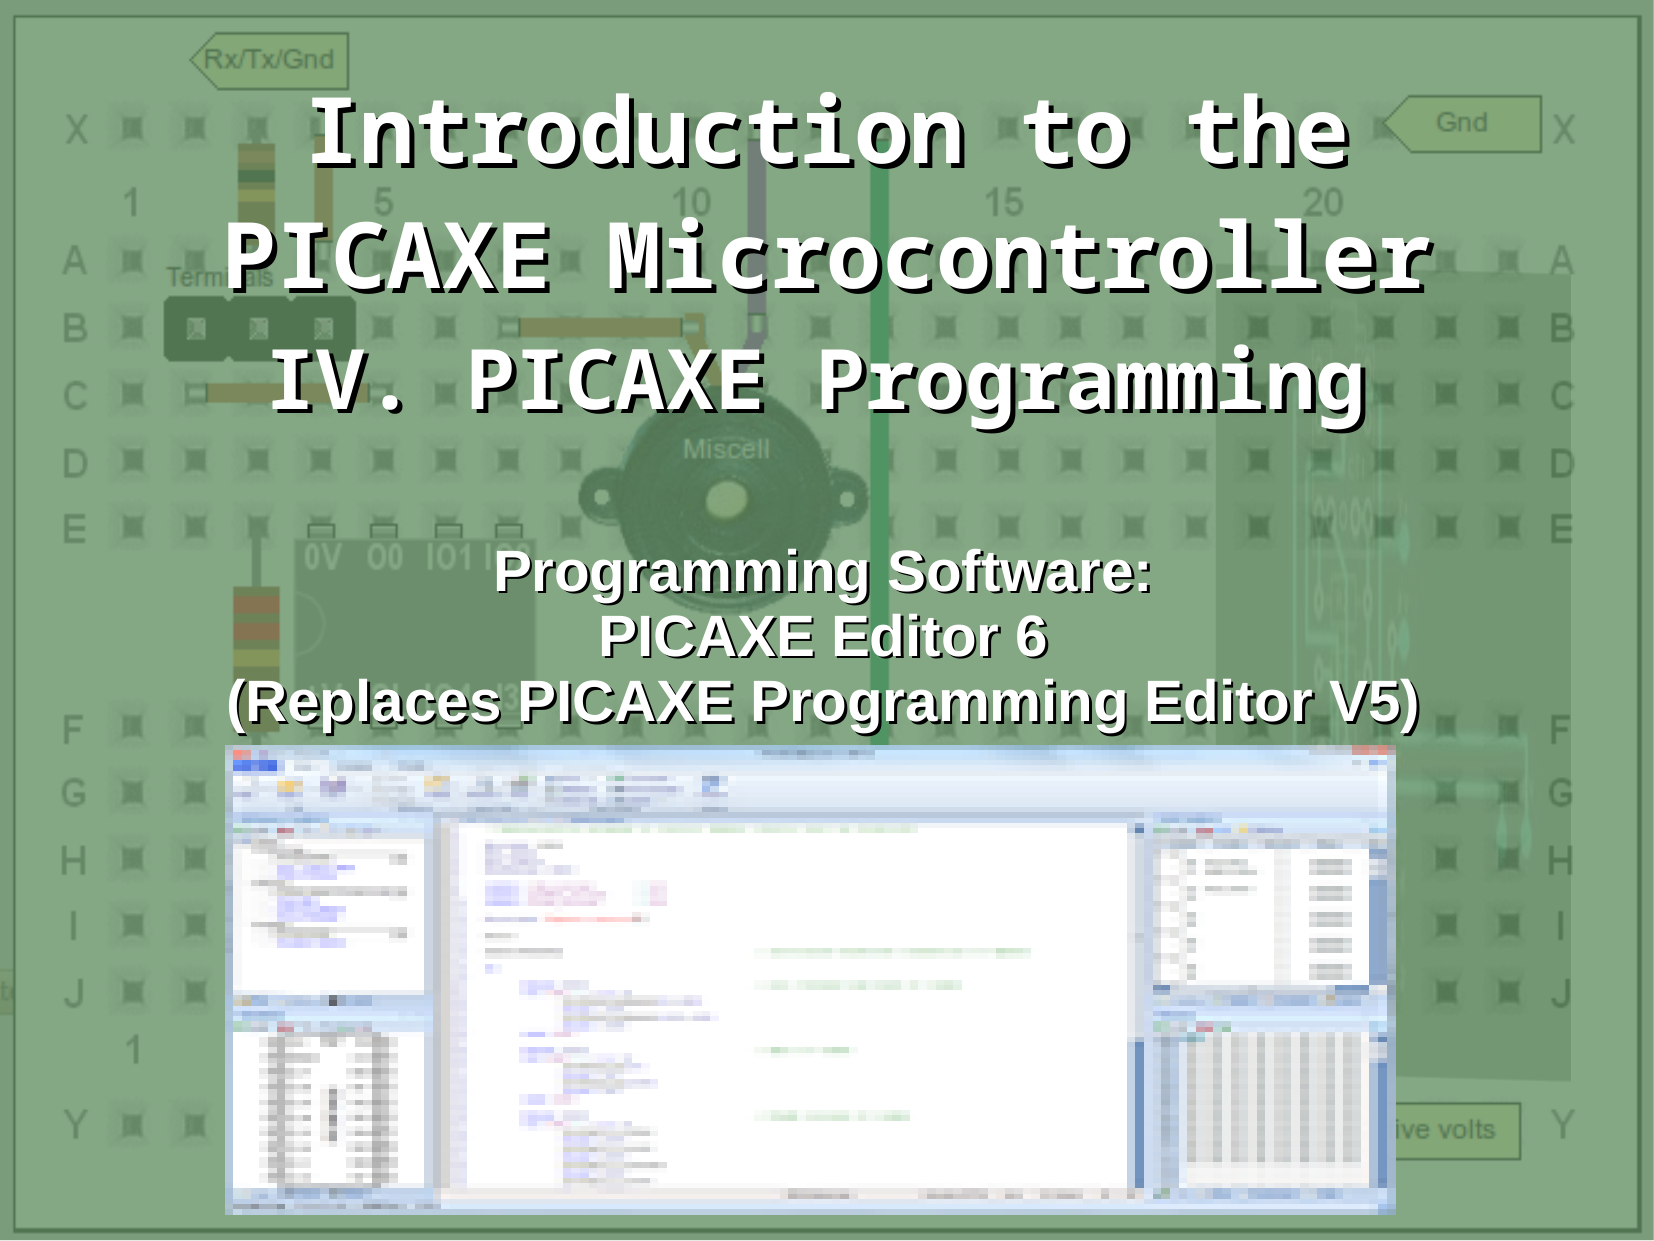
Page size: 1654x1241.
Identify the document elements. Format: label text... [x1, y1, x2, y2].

subtitle IV. PICAXE Programming [71, 358, 1561, 1201]
text_box Programming Software: PICAXE Editor 6 (Replaces PICAXE Programming Editor V5) [101, 531, 1546, 746]
title Introduction to the PICAXE Microcontroller [82, 75, 1571, 306]
picture [0, 0, 1654, 1241]
